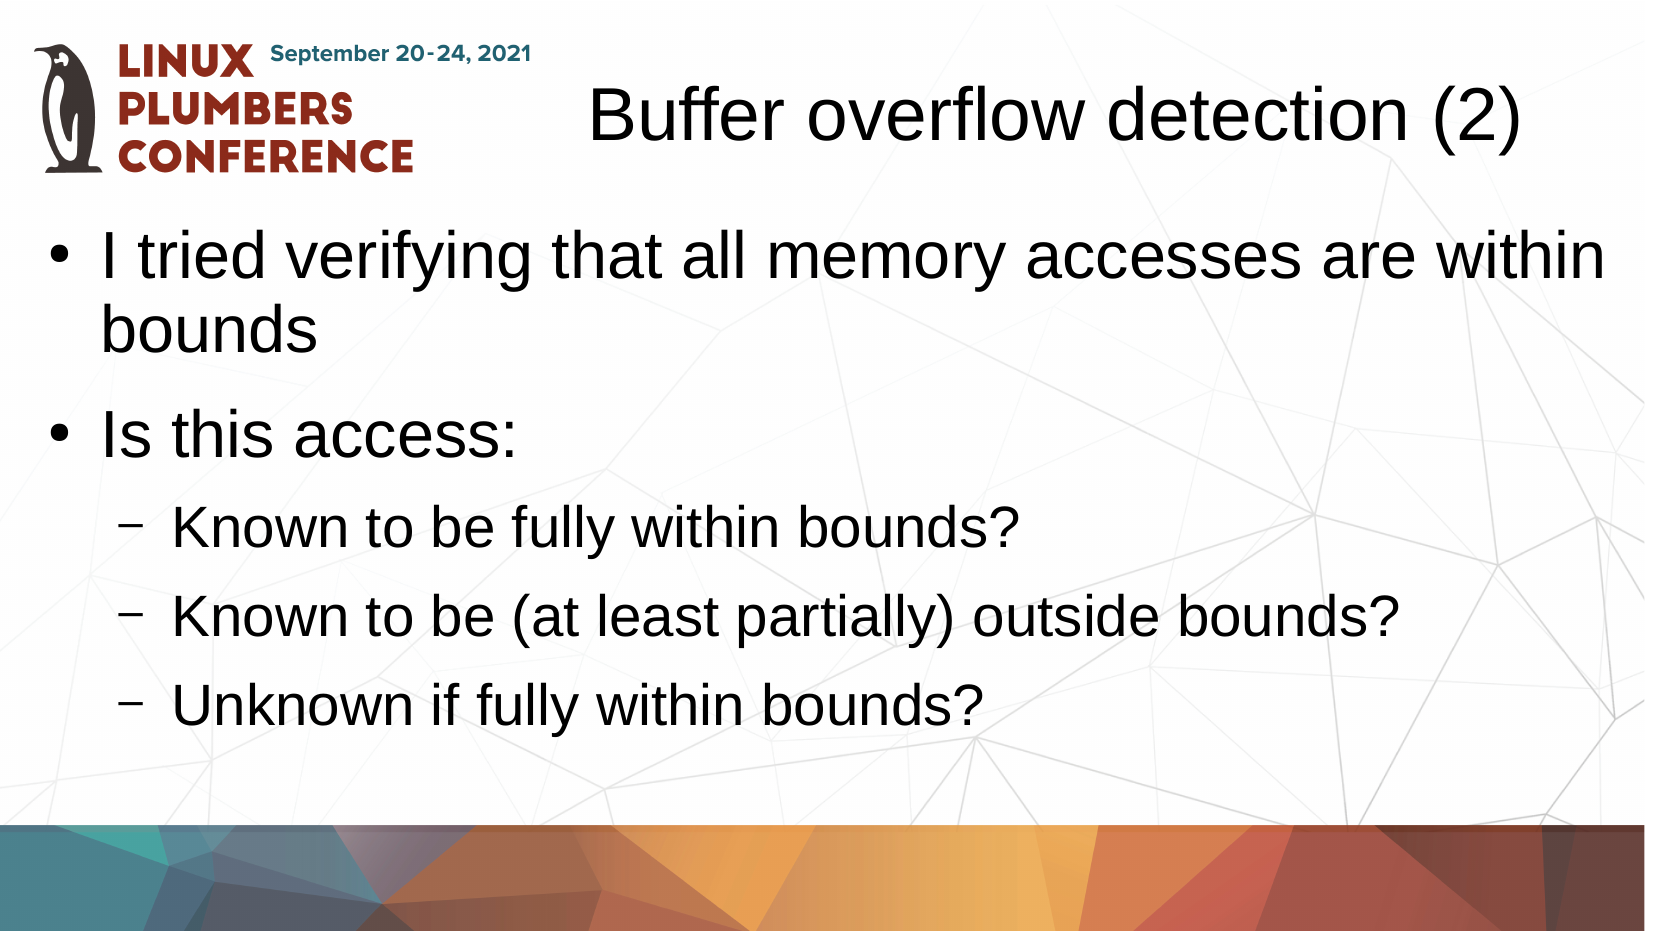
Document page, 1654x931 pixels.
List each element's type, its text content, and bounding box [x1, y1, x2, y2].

title Buffer overflow detection (2) [540, 37, 1571, 193]
list I tried verifying that all memory accesses are within bounds Is this access: Known to be fully within bounds? Known to be (at least partially) outside bounds? Unknown if fully within bounds? [30, 217, 1645, 796]
picture [0, 1, 1645, 931]
